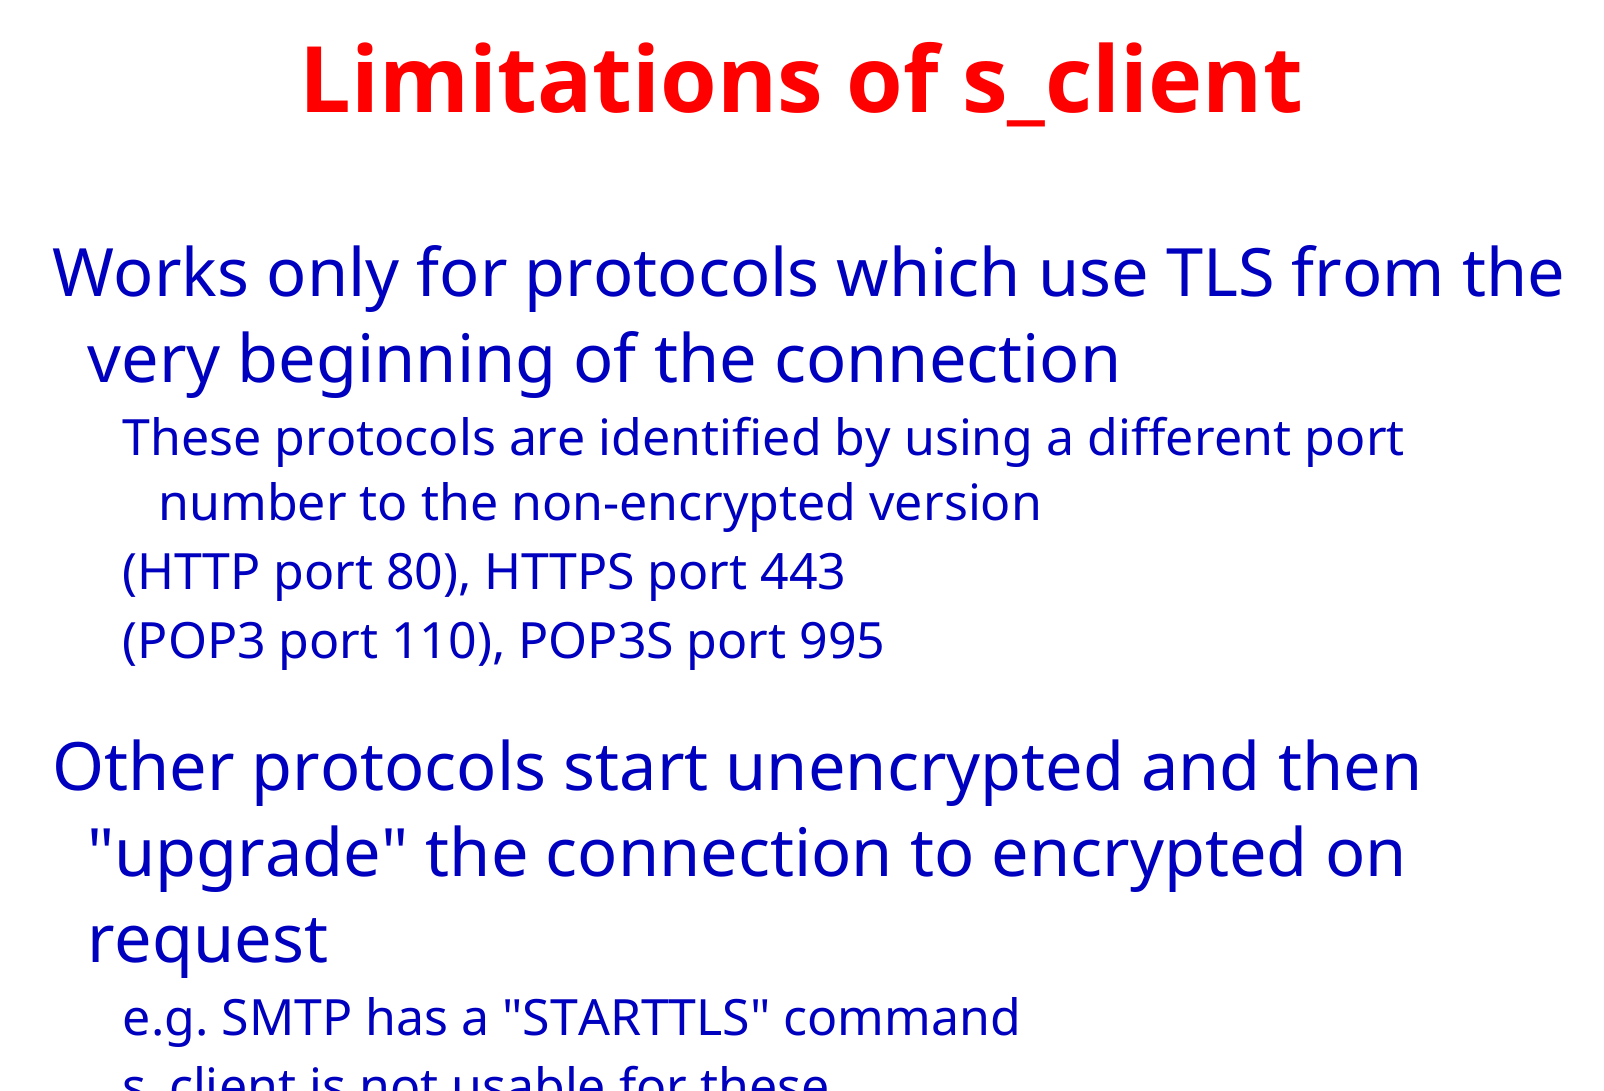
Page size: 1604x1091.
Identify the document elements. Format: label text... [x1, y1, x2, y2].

list Works only for protocols which use TLS from the very beginning of the connection These protocols are identified by using a different port number to the non-encrypted version (HTTP port 80), HTTPS port 443 (POP3 port 110), POP3S port 995 Other protocols start unencrypted and then "upgrade" the connection to encrypted on request e.g. SMTP has a "STARTTLS" command s_client is not usable for these [16, 227, 1587, 1072]
title Limitations of s_client [16, 12, 1587, 219]
